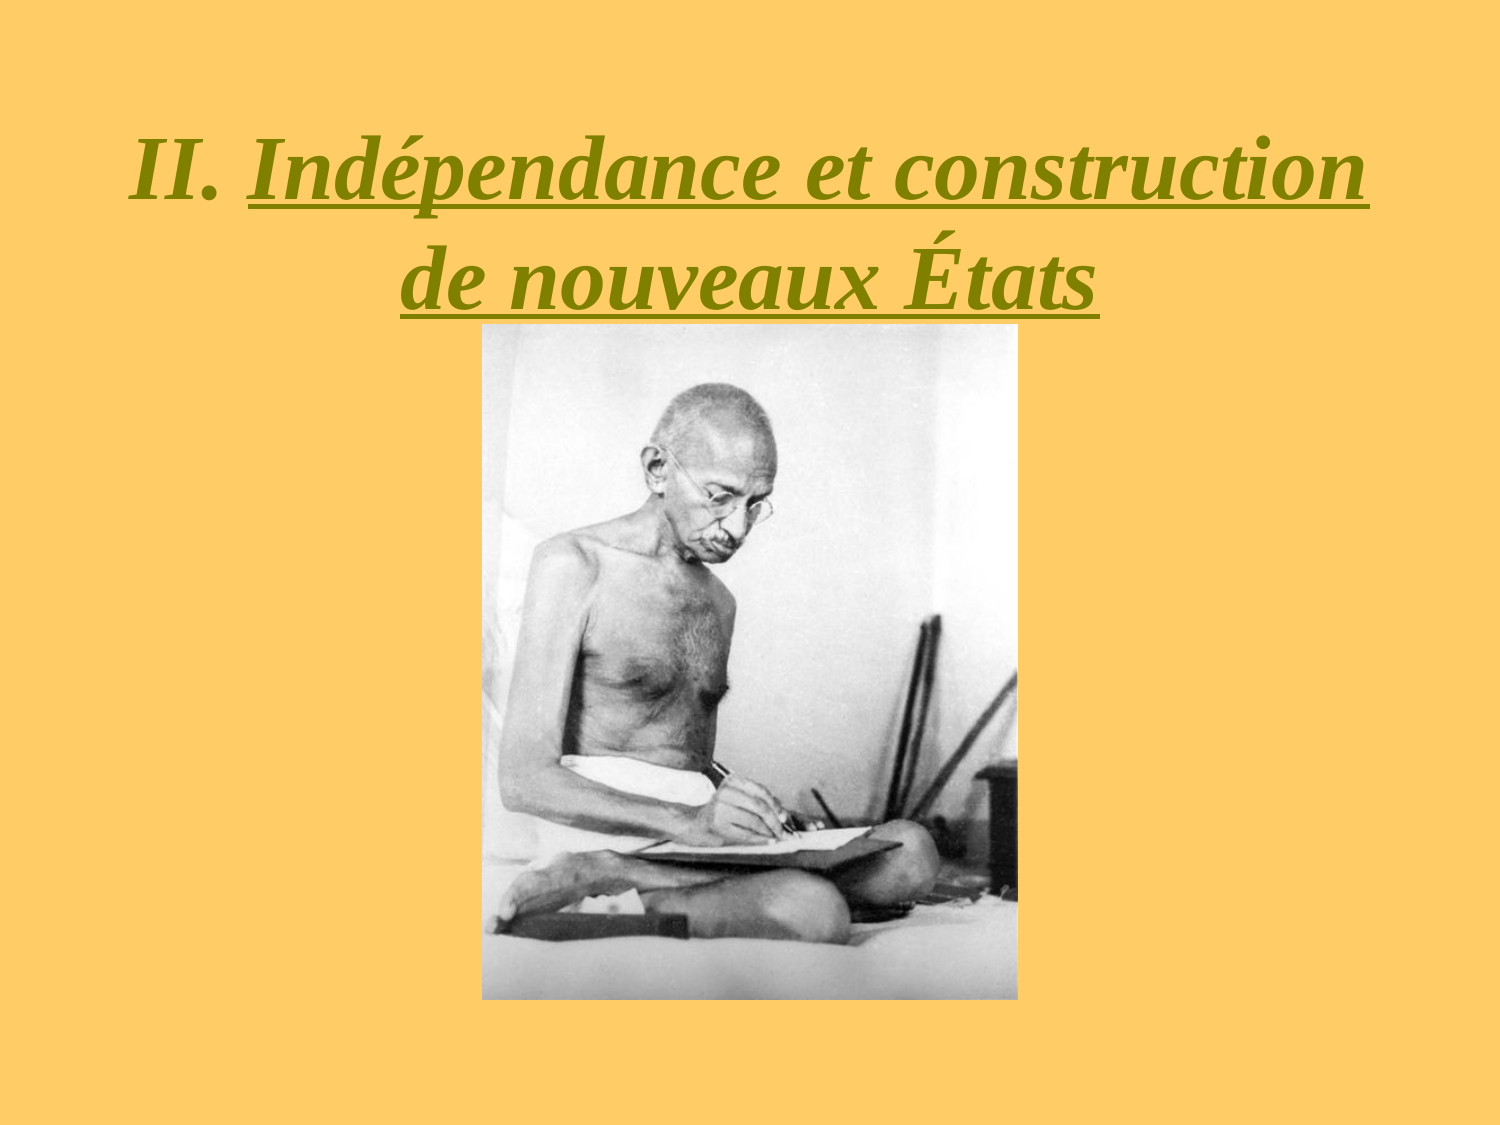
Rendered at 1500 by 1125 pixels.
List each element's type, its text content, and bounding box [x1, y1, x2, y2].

picture [482, 324, 1018, 1000]
title II. Indépendance et construction de nouveaux États [112, 99, 1388, 288]
